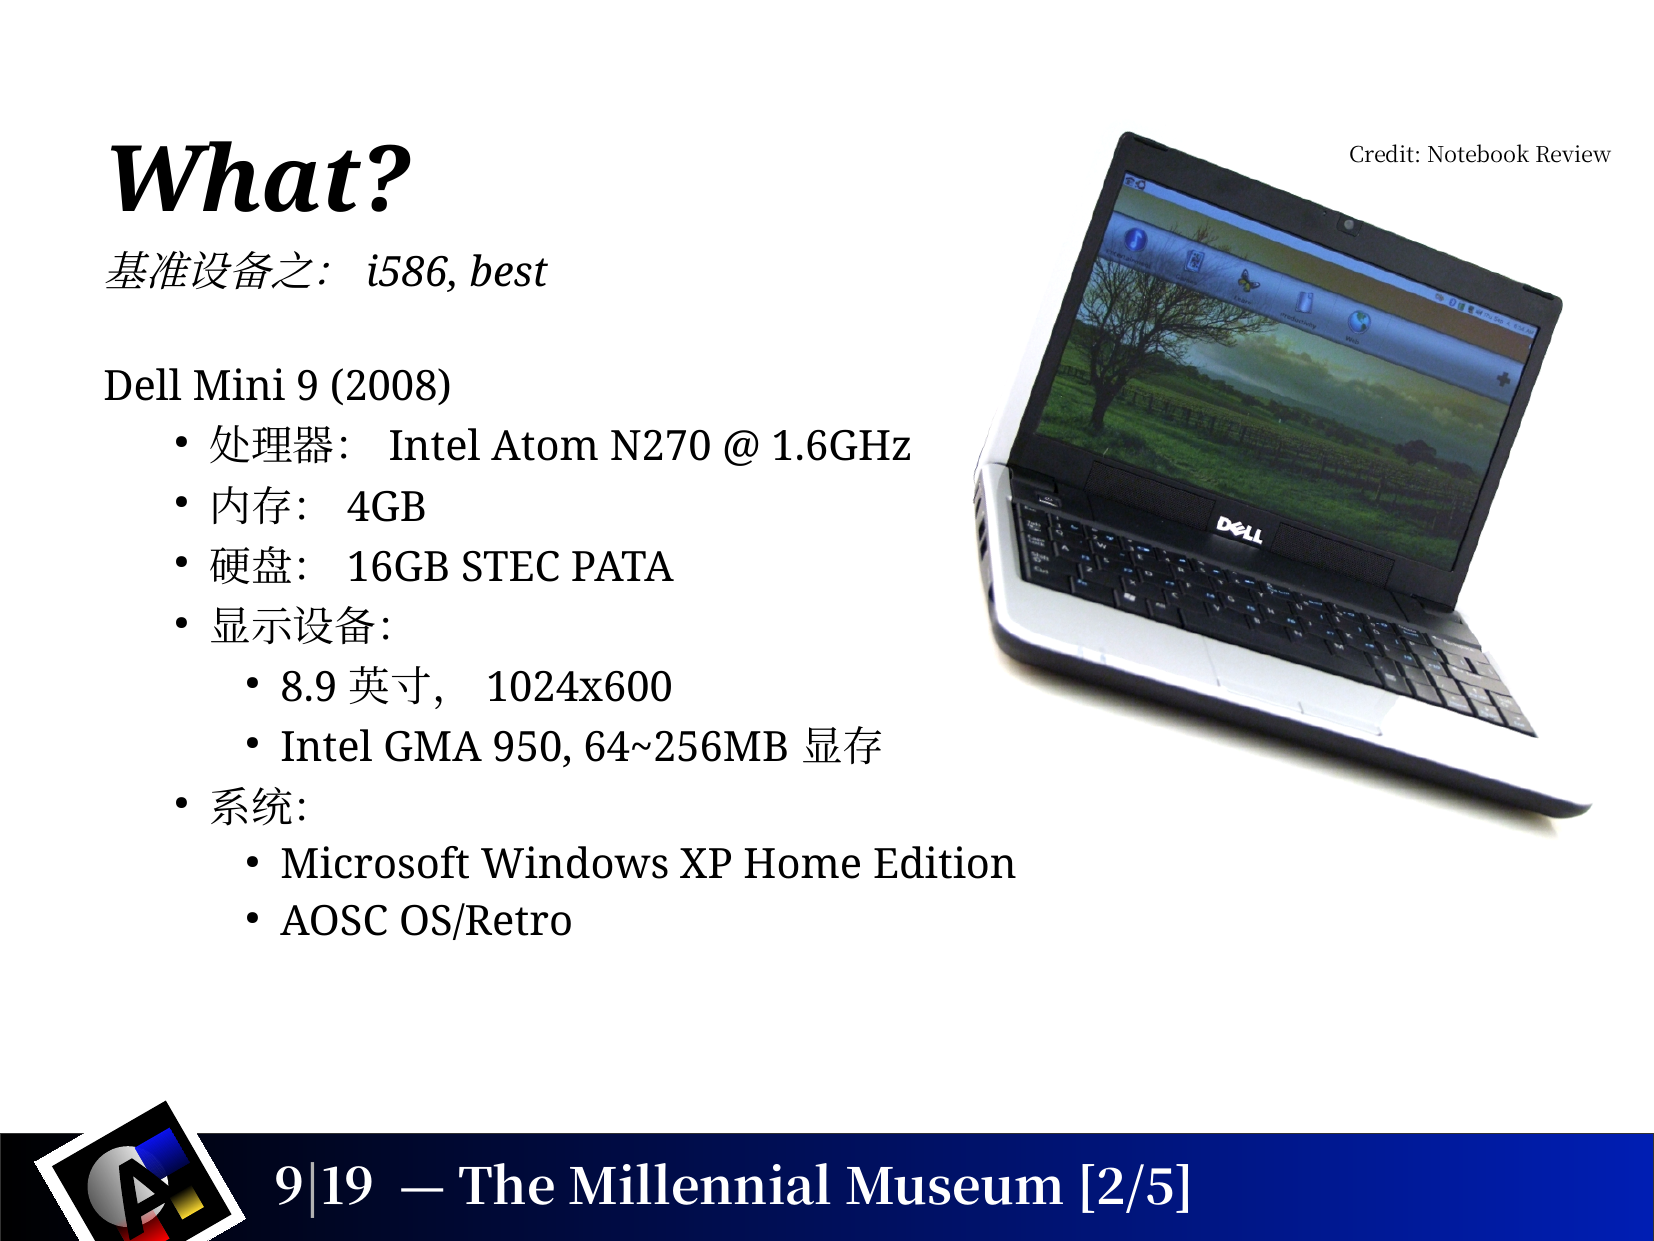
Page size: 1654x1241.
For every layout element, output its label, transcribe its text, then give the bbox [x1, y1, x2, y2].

picture [1035, 55, 1654, 913]
picture [51, 1100, 232, 1241]
text_box Credit: Notebook Review [1334, 129, 1625, 176]
text_box <编号>|19 — <slide-name> [259, 1139, 1571, 1241]
text_box [0, 1084, 1654, 1241]
text_box What? 基准设备之：i586, best Dell Mini 9 (2008) 处理器：Intel Atom N270 @ 1.6GHz 内存：4GB 硬盘：16GB STEC PATA 显示设备： 8.9英寸，1024x600 Intel GMA 950, 64~256MB显存 系统： Microsoft Windows XP Home Edition AOSC OS/Retro [88, 106, 1056, 955]
